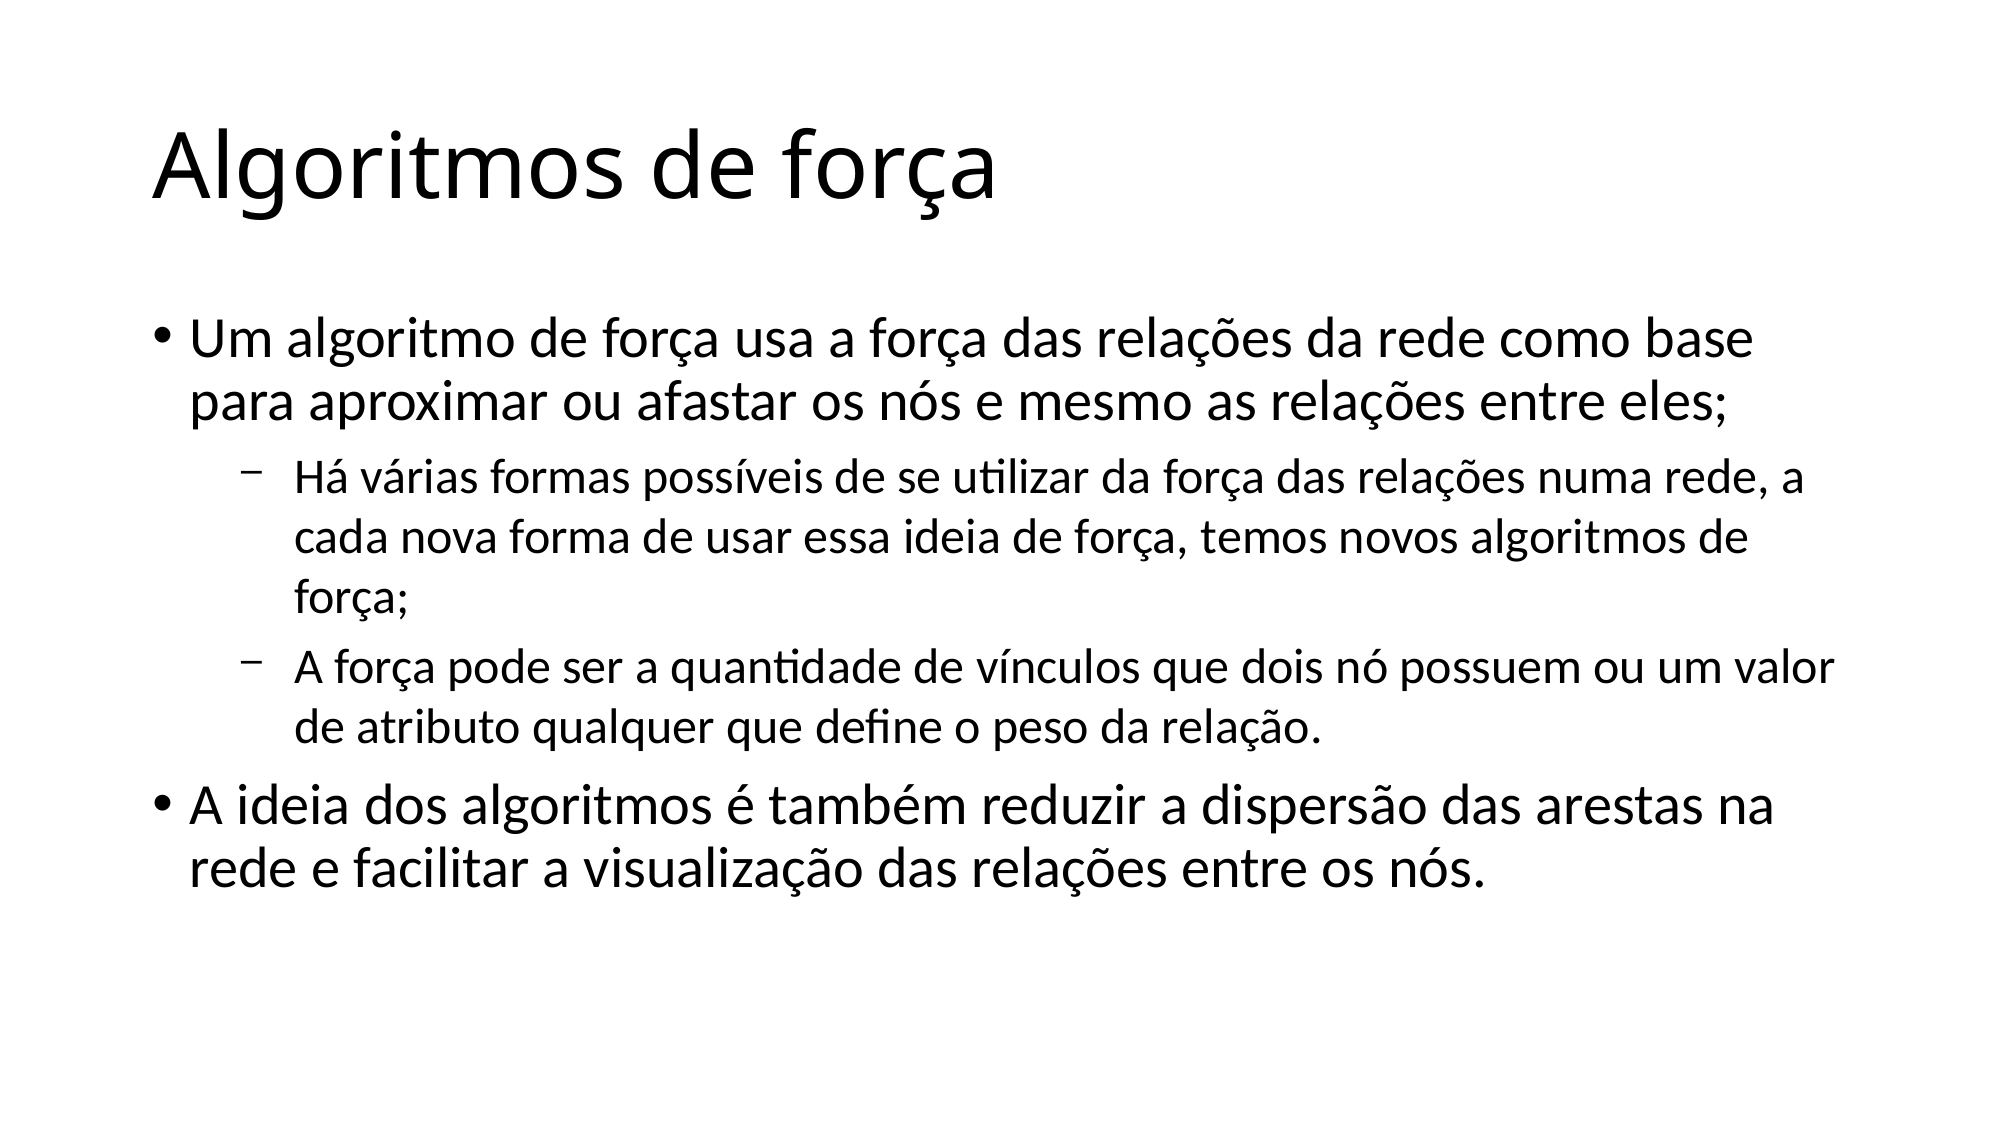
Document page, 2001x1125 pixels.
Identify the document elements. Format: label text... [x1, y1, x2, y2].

list Um algoritmo de força usa a força das relações da rede como base para aproximar ou afastar os nós e mesmo as relações entre eles; Há várias formas possíveis de se utilizar da força das relações numa rede, a cada nova forma de usar essa ideia de força, temos novos algoritmos de força; A força pode ser a quantidade de vínculos que dois nó possuem ou um valor de atributo qualquer que define o peso da relação. A ideia dos algoritmos é também reduzir a dispersão das arestas na rede e facilitar a visualização das relações entre os nós. [137, 299, 1863, 1014]
title Algoritmos de força [137, 59, 1863, 278]
